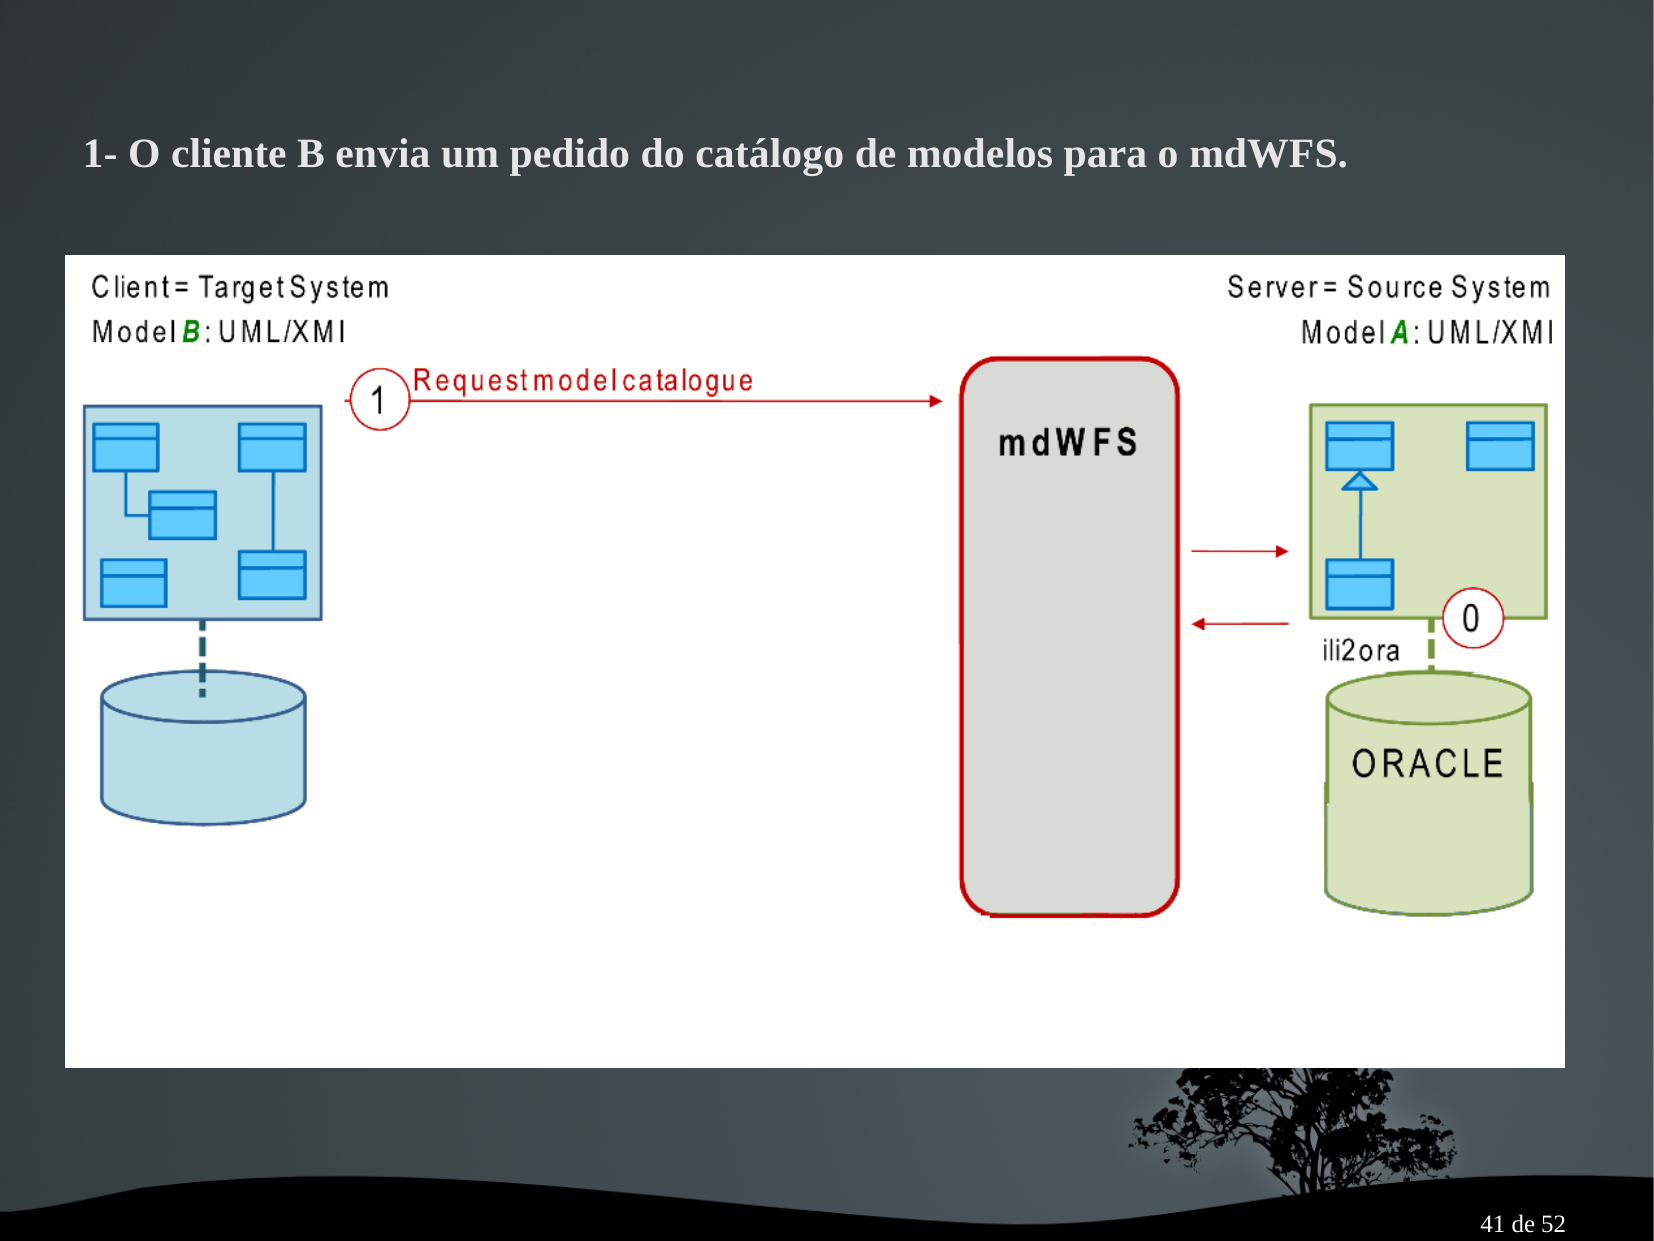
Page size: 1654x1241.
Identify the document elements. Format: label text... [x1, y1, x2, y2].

title 1- O cliente B envia um pedido do catálogo de modelos para o mdWFS. [82, 49, 1571, 257]
chart [82, 290, 1571, 1109]
picture [0, 0, 1654, 1241]
